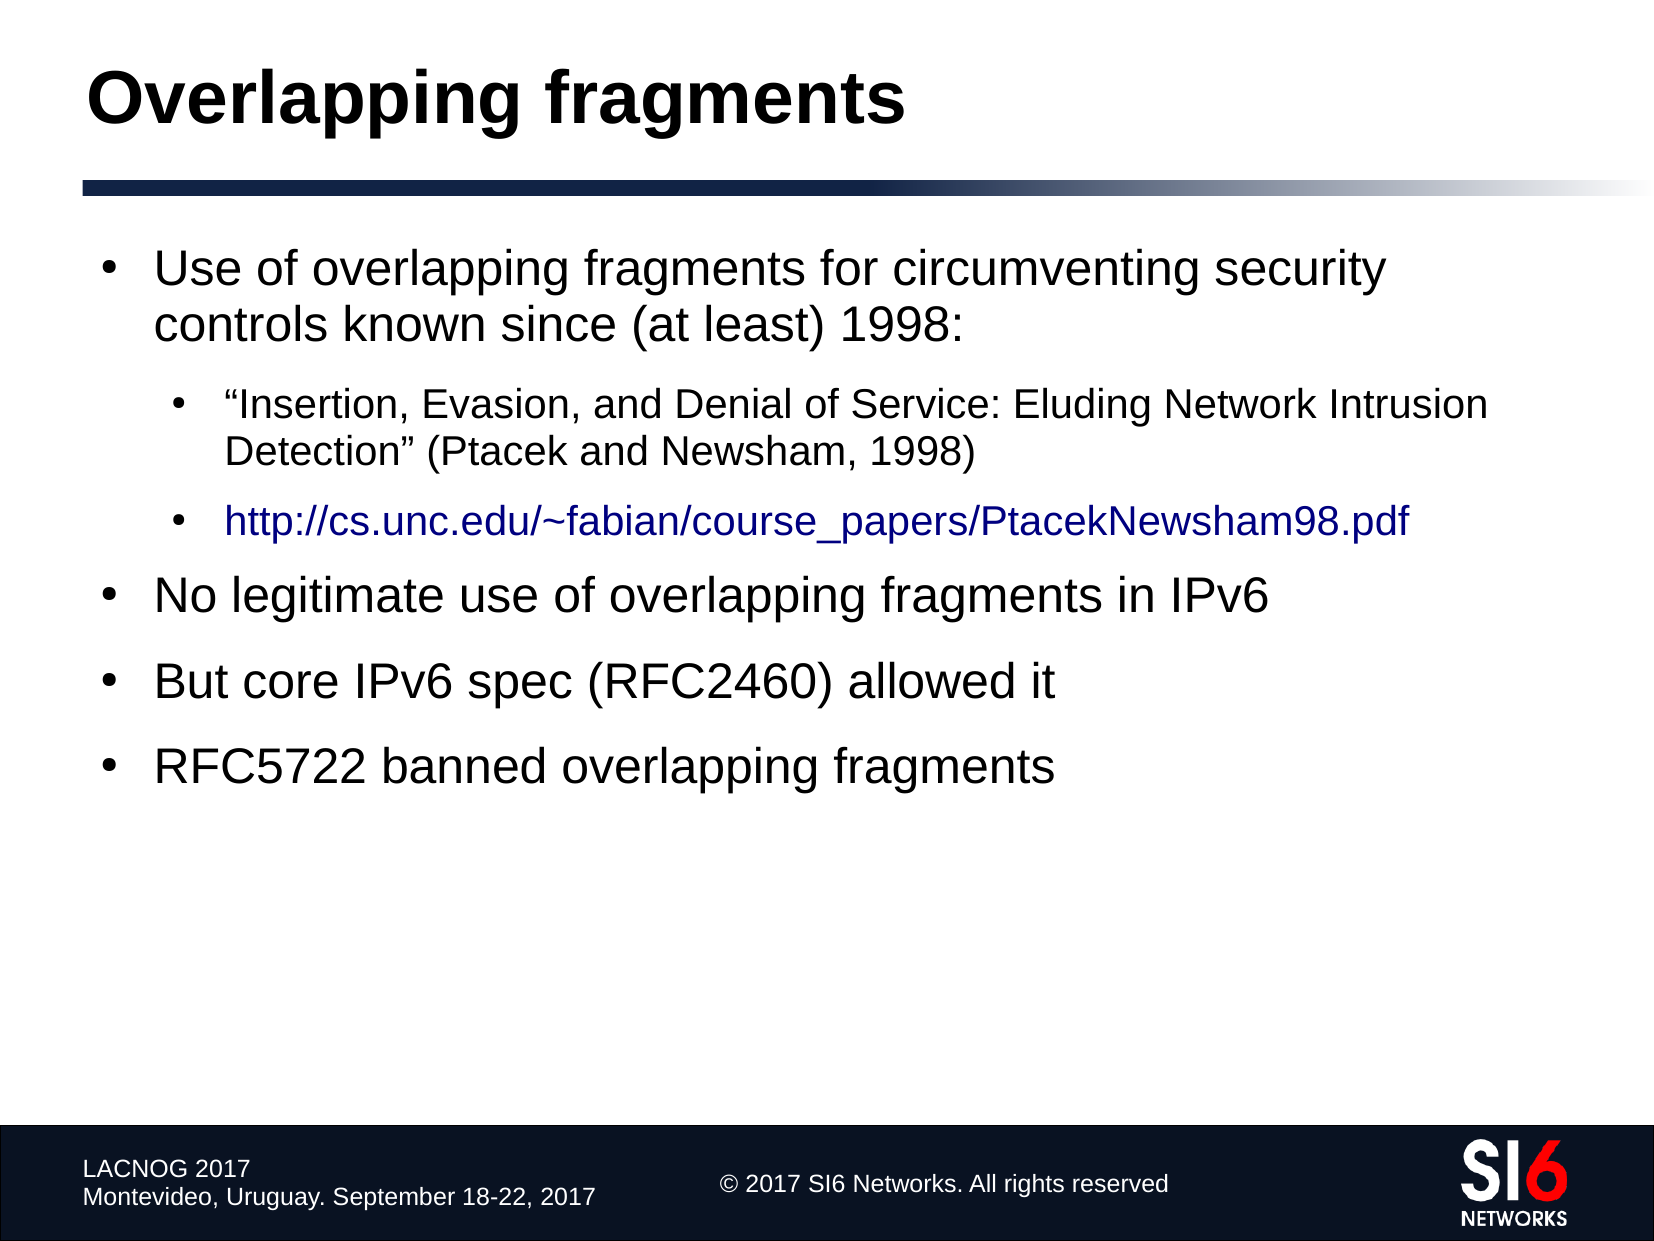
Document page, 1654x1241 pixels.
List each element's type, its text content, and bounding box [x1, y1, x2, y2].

list Use of overlapping fragments for circumventing security controls known since (at least) 1998: “Insertion, Evasion, and Denial of Service: Eluding Network Intrusion Detection” (Ptacek and Newsham, 1998) http://cs.unc.edu/~fabian/course_papers/PtacekNewsham98.pdf No legitimate use of overlapping fragments in IPv6 But core IPv6 spec (RFC2460) allowed it RFC5722 banned overlapping fragments [82, 240, 1571, 1059]
picture [1461, 1139, 1567, 1226]
title Overlapping fragments [86, 30, 1576, 166]
